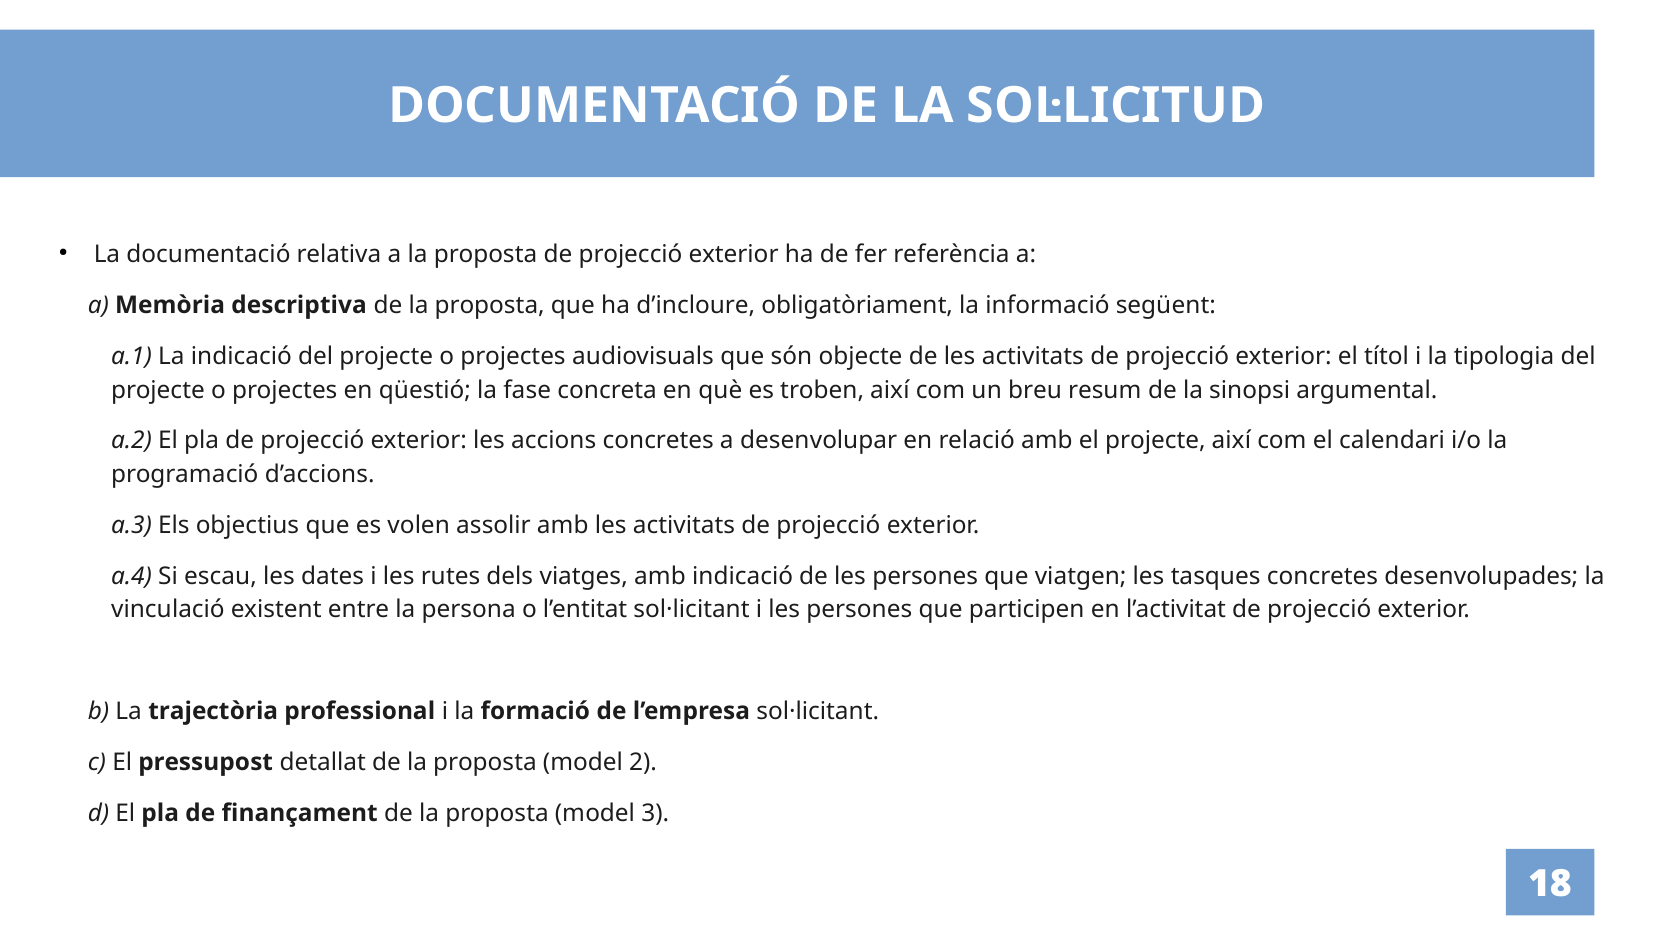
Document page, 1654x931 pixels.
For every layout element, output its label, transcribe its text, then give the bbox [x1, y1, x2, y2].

list La documentació relativa a la proposta de projecció exterior ha de fer referència a: a) Memòria descriptiva de la proposta, que ha d’incloure, obligatòriament, la informació següent: a.1) La indicació del projecte o projectes audiovisuals que són objecte de les activitats de projecció exterior: el títol i la tipologia del projecte o projectes en qüestió; la fase concreta en què es troben, així com un breu resum de la sinopsi argumental. a.2) El pla de projecció exterior: les accions concretes a desenvolupar en relació amb el projecte, així com el calendari i/o la programació d’accions. a.3) Els objectius que es volen assolir amb les activitats de projecció exterior. a.4) Si escau, les dates i les rutes dels viatges, amb indicació de les persones que viatgen; les tasques concretes desenvolupades; la vinculació existent entre la persona o l’entitat sol·licitant i les persones que participen en l’activitat de projecció exterior. b) La trajectòria professional i la formació de l’empresa sol·licitant. c) El pressupost detallat de la proposta (model 2). d) El pla de finançament de la proposta (model 3). [59, 236, 1606, 841]
title DOCUMENTACIÓ DE LA SOL·LICITUD [59, 44, 1595, 163]
